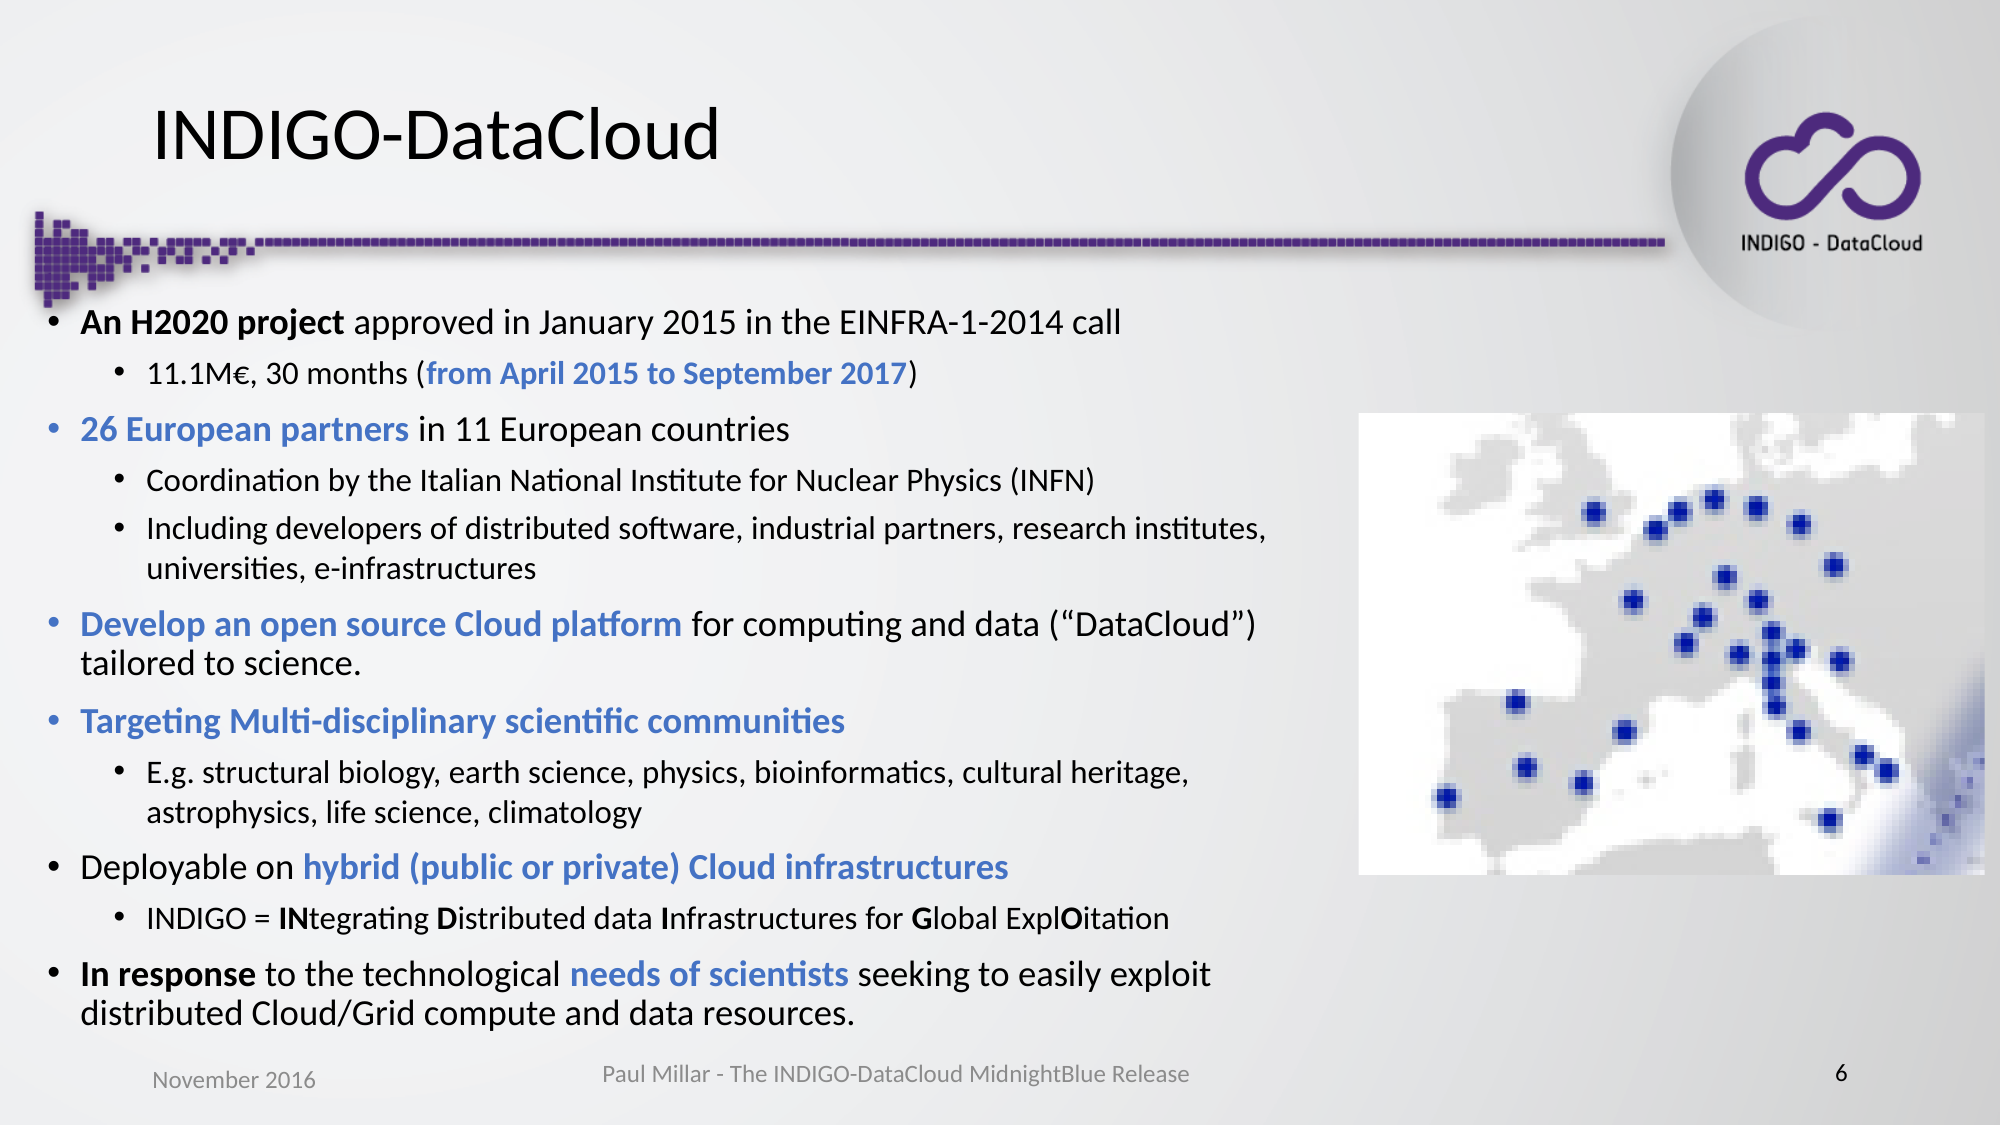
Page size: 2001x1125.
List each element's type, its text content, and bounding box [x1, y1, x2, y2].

slide_number November 2016 [137, 1048, 588, 1109]
list An H2020 project approved in January 2015 in the EINFRA-1-2014 call 11.1M€, 30 months (from April 2015 to September 2017) 26 European partners in 11 European countries Coordination by the Italian National Institute for Nuclear Physics (INFN) Including developers of distributed software, industrial partners, research institutes, universities, e-infrastructures Develop an open source Cloud platform for computing and data (“DataCloud”) tailored to science. Targeting Multi-disciplinary scientific communities E.g. structural biology, earth science, physics, bioinformatics, cultural heritage, astrophysics, life science, climatology Deployable on hybrid (public or private) Cloud infrastructures INDIGO = INtegrating Distributed data Infrastructures for Global ExplOitation In response to the technological needs of scientists seeking to easily exploit distributed Cloud/Grid compute and data resources. [32, 295, 1359, 1049]
footer Paul Millar - The INDIGO-DataCloud MidnightBlue Release [587, 1042, 1413, 1103]
title INDIGO-DataCloud [137, 26, 1863, 245]
picture [0, 0, 2000, 1125]
slide_number <number> [1702, 1041, 1863, 1102]
